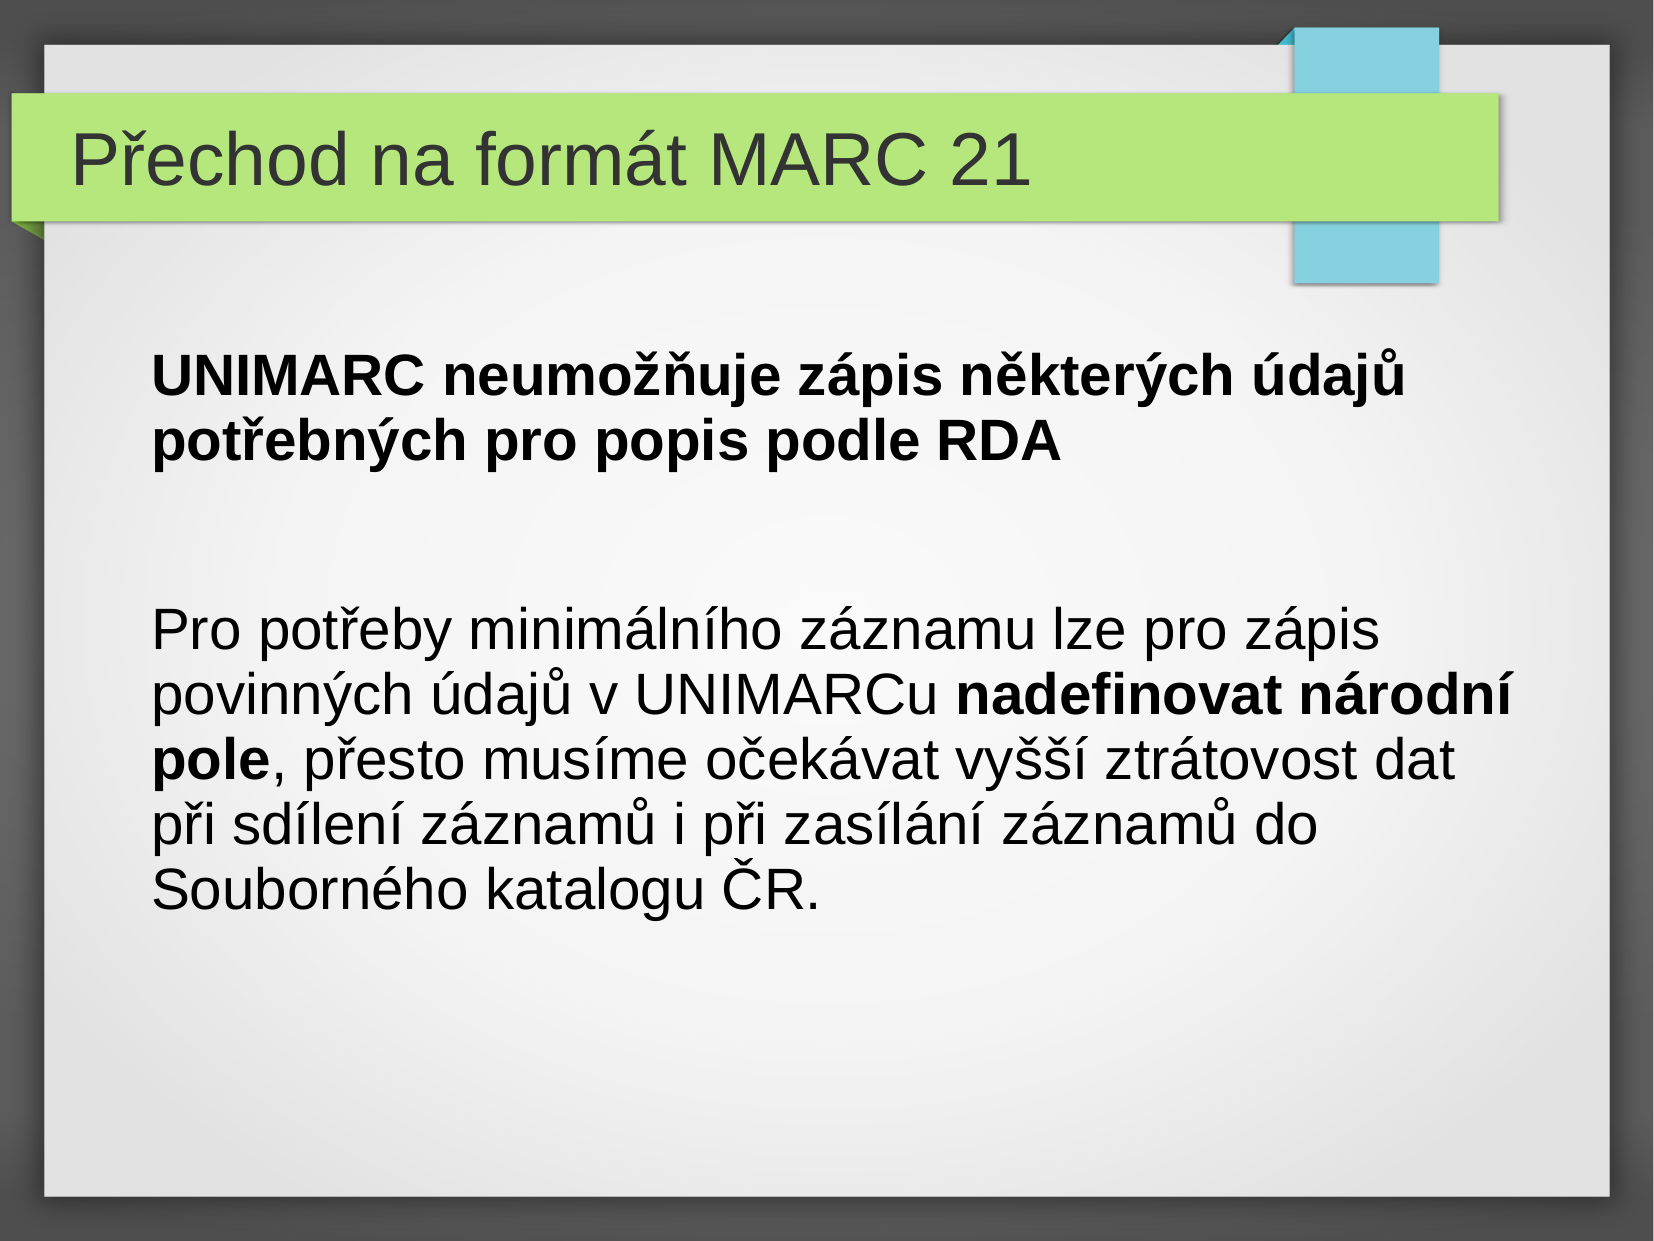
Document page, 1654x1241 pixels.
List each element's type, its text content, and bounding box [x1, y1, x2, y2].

title Přechod na formát MARC 21 [70, 106, 1229, 213]
list UNIMARC neumožňuje zápis některých údajů potřebných pro popis podle RDA Pro potřeby minimálního záznamu lze pro zápis povinných údajů v UNIMARCu nadefinovat národní pole, přesto musíme očekávat vyšší ztrátovost dat při sdílení záznamů i při zasílání záznamů do Souborného katalogu ČR. [80, 342, 1536, 1062]
picture [0, 0, 1654, 1241]
